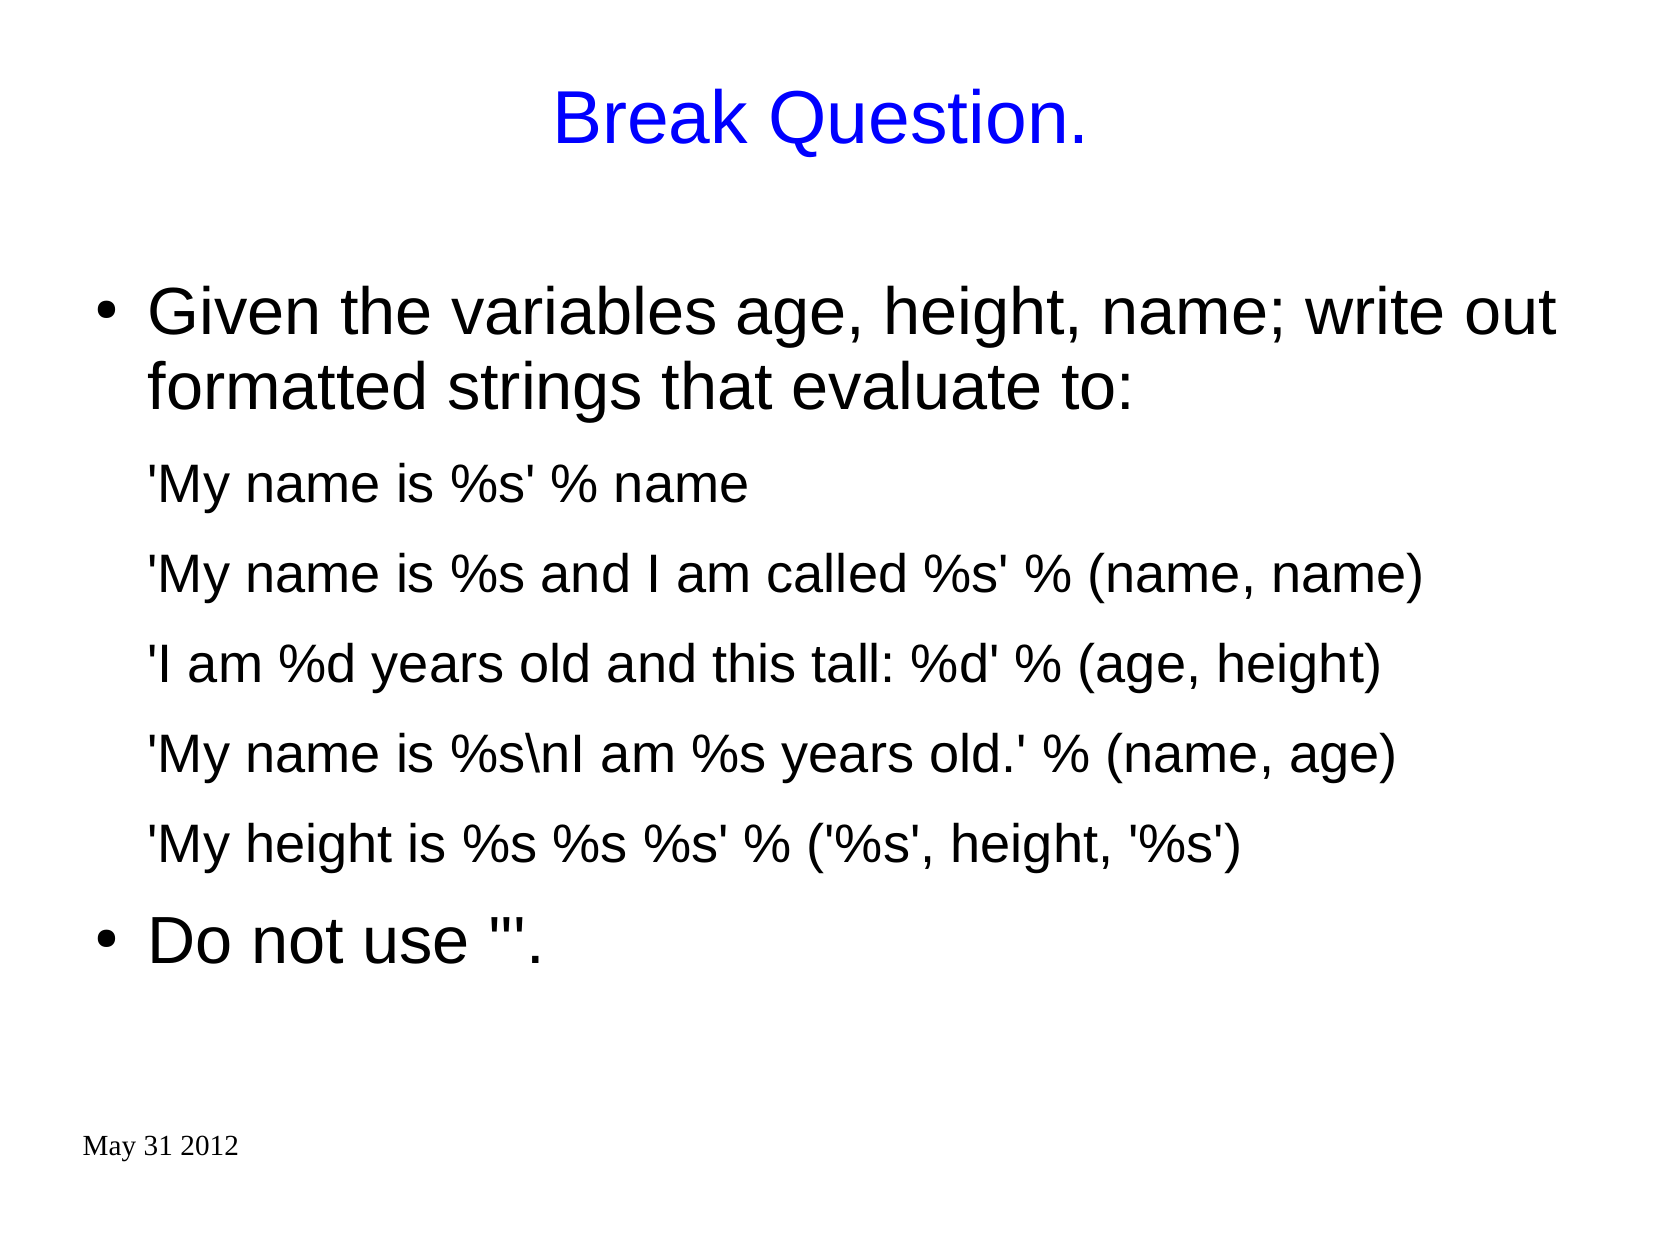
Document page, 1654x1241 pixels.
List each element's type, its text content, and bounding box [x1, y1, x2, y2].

list Given the variables age, height, name; write out formatted strings that evaluate to: 'My name is %s' % name 'My name is %s and I am called %s' % (name, name) 'I am %d years old and this tall: %d' % (age, height) 'My name is %s\nI am %s years old.' % (name, age) 'My height is %s %s %s' % ('%s', height, '%s') Do not use '''. [76, 274, 1565, 978]
title Break Question. [76, 58, 1565, 178]
